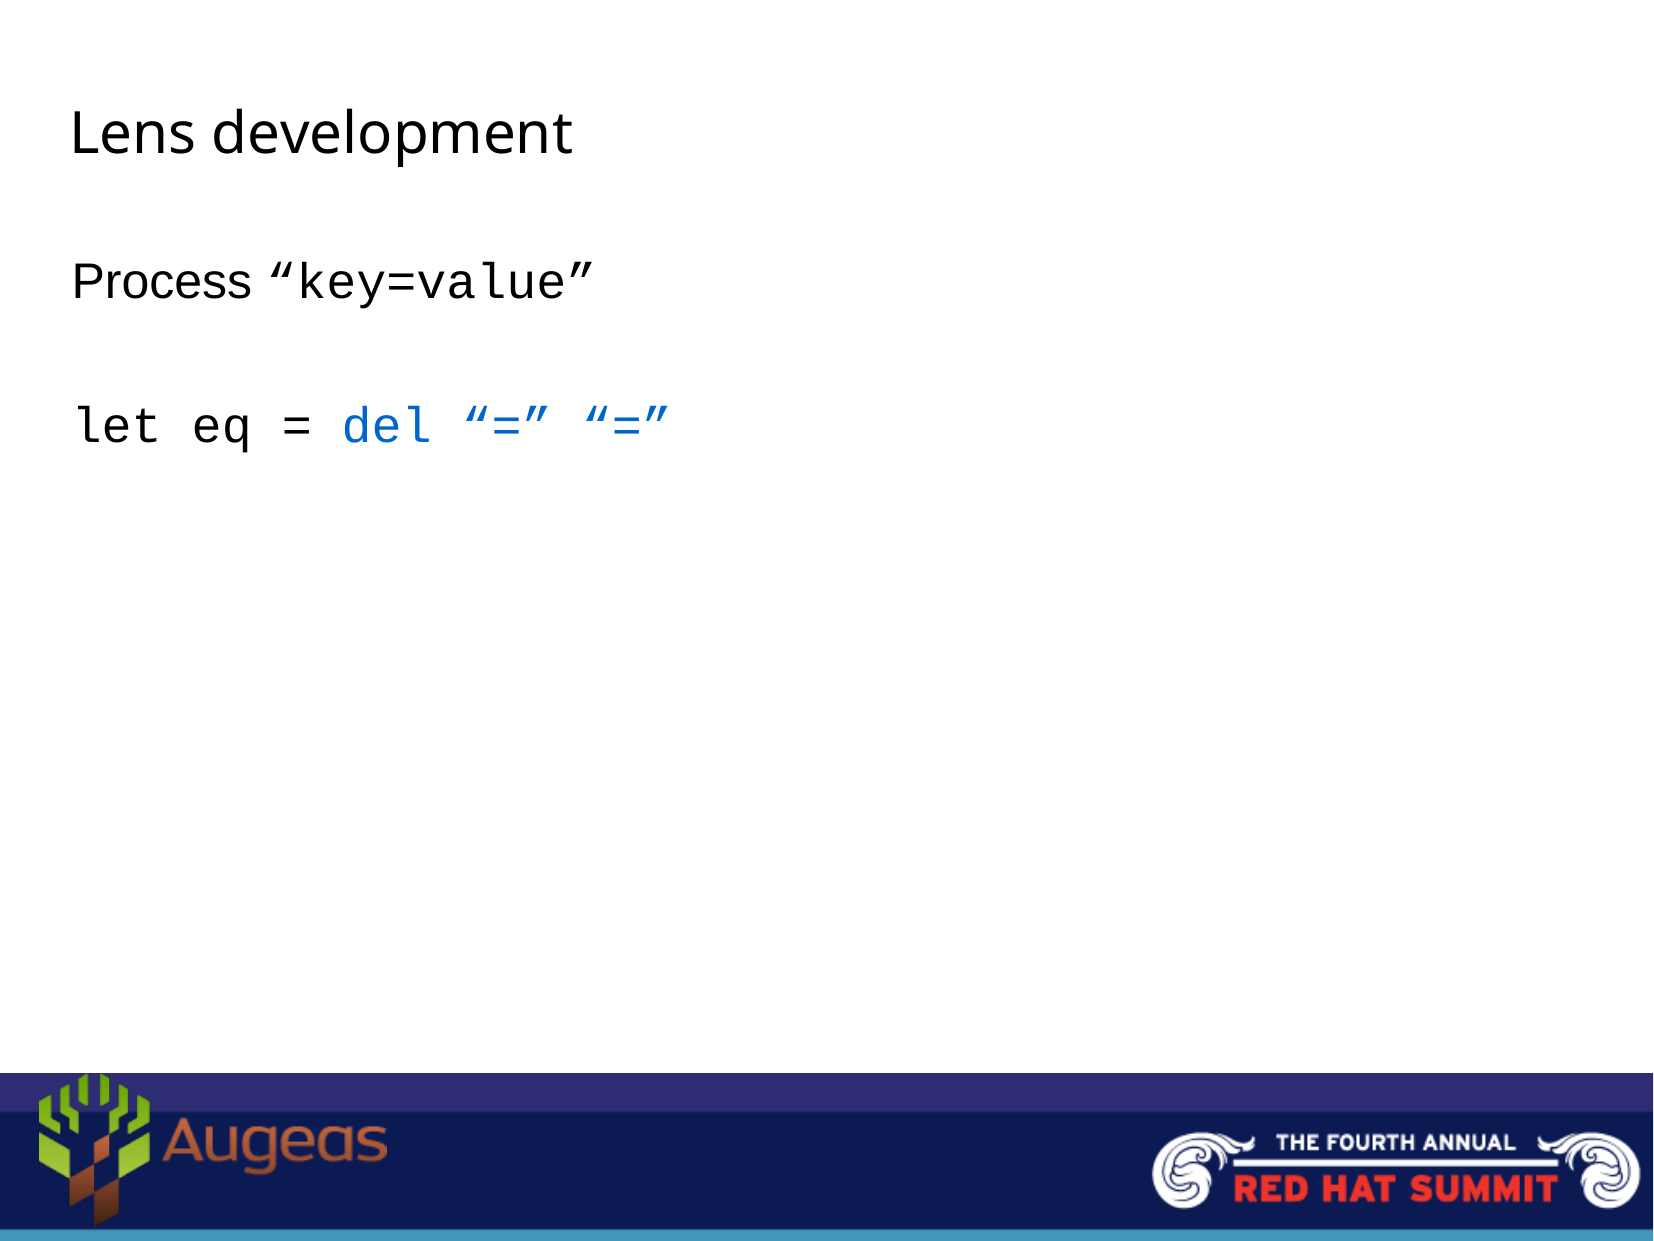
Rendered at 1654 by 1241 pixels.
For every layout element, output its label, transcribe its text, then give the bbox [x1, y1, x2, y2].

picture [0, 1073, 1654, 1241]
list Process “key=value” let eq = del “=” “=” [71, 180, 1495, 1089]
title Lens development [69, 71, 1501, 190]
